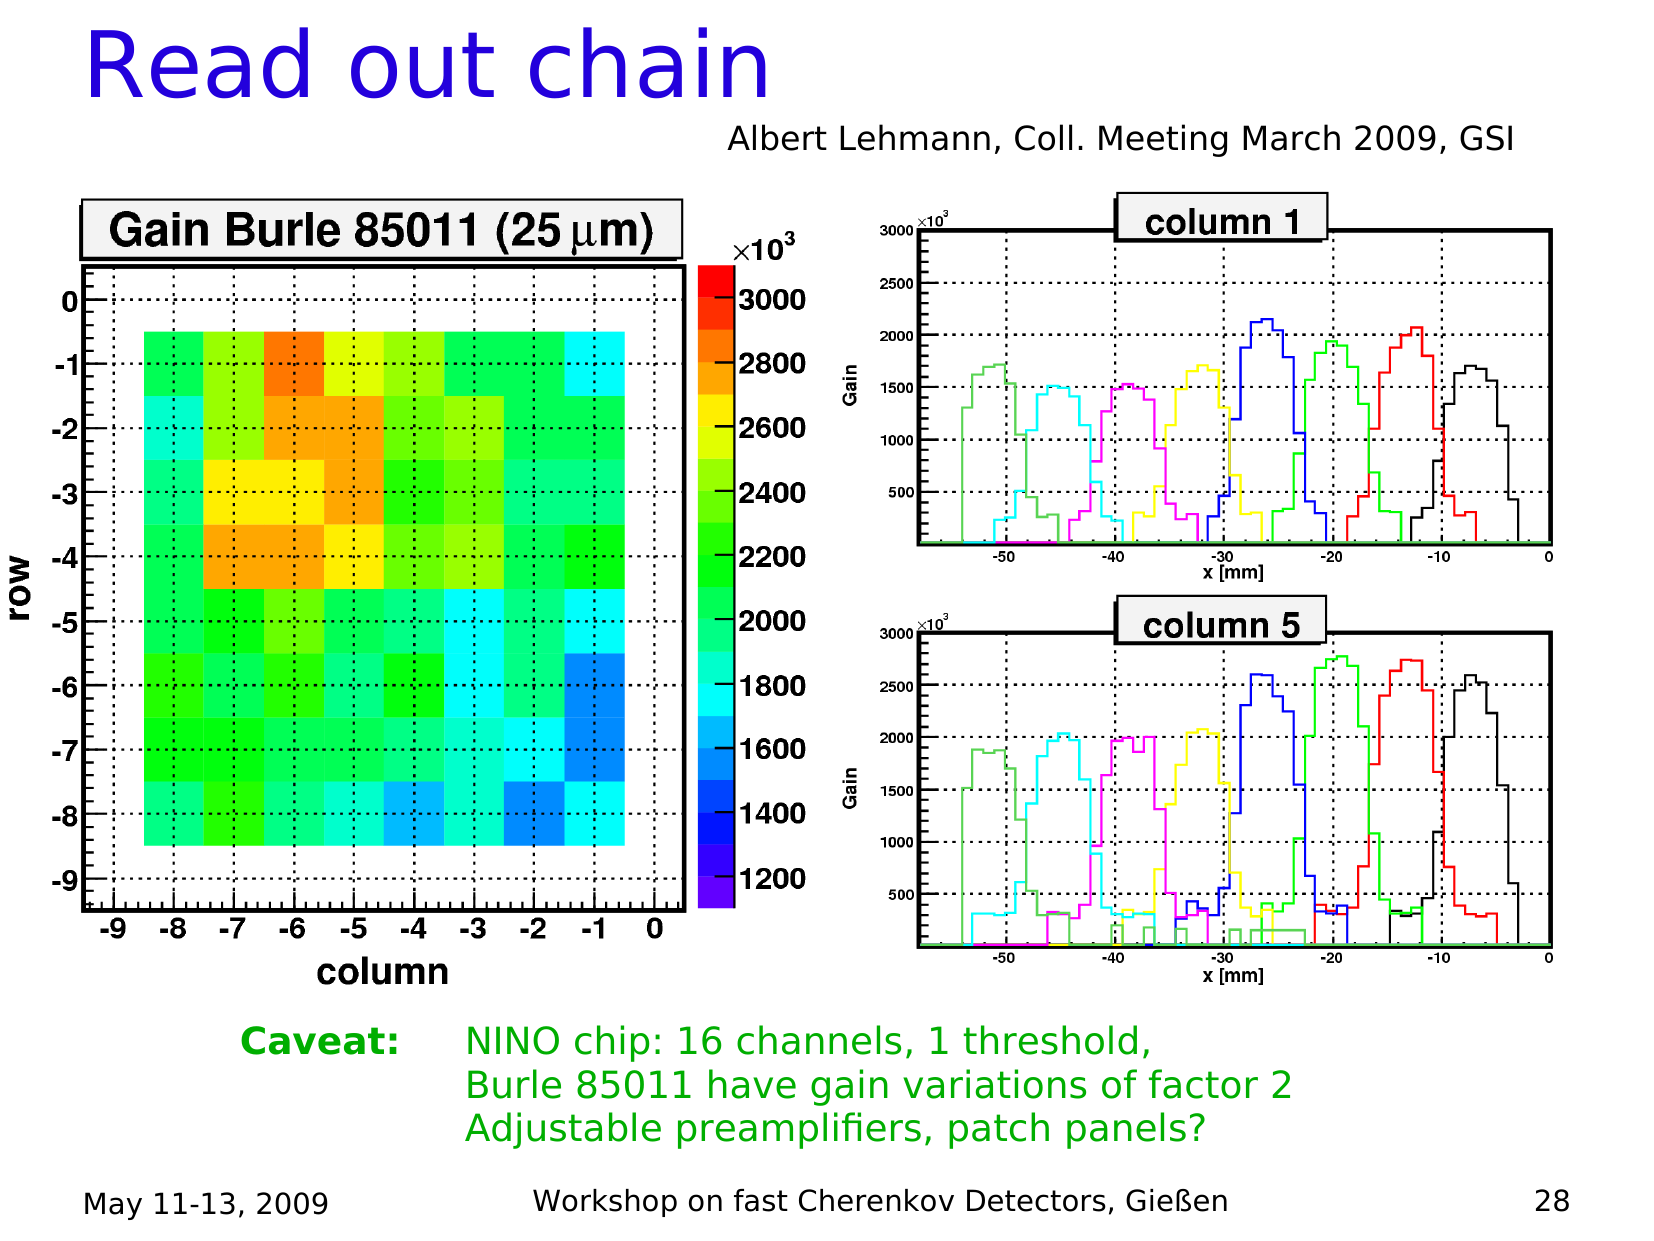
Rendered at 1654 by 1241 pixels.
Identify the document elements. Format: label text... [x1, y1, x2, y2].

text_box Albert Lehmann, Coll. Meeting March 2009, GSI [712, 112, 1532, 166]
picture [0, 187, 1654, 992]
title Read out chain [82, 11, 1571, 119]
text_box Caveat: NINO chip: 16 channels, 1 threshold, Burle 85011 have gain variations of factor 2 Adjustable preamplifiers, patch panels? [225, 1012, 1310, 1158]
